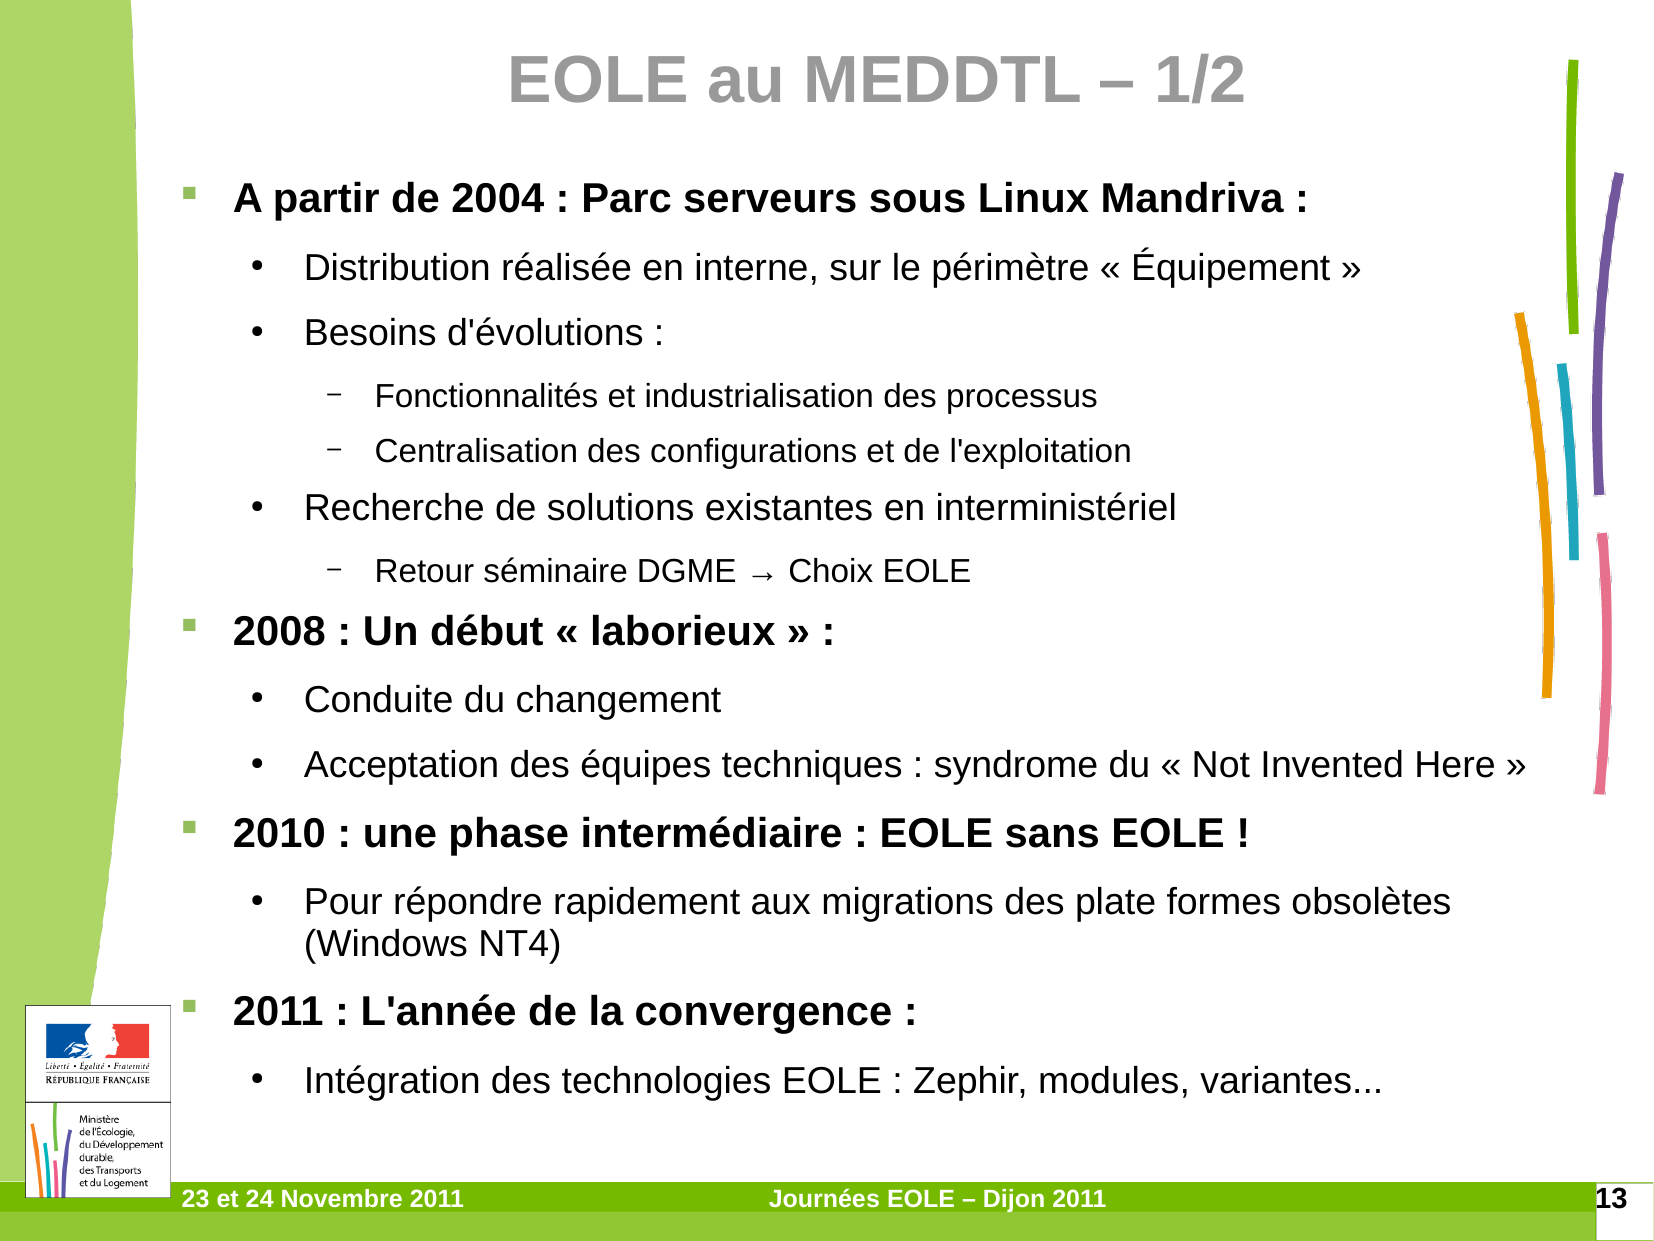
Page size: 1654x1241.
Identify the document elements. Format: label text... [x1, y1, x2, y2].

list A partir de 2004 : Parc serveurs sous Linux Mandriva : Distribution réalisée en interne, sur le périmètre « Équipement » Besoins d'évolutions : Fonctionnalités et industrialisation des processus Centralisation des configurations et de l'exploitation Recherche de solutions existantes en interministériel Retour séminaire DGME → Choix EOLE 2008 : Un début « laborieux » : Conduite du changement Acceptation des équipes techniques : syndrome du « Not Invented Here » 2010 : une phase intermédiaire : EOLE sans EOLE ! Pour répondre rapidement aux migrations des plate formes obsolètes (Windows NT4) 2011 : L'année de la convergence : Intégration des technologies EOLE : Zephir, modules, variantes... [161, 175, 1552, 1162]
picture [0, 0, 1654, 1241]
title EOLE au MEDDTL – 1/2 [133, 0, 1622, 159]
